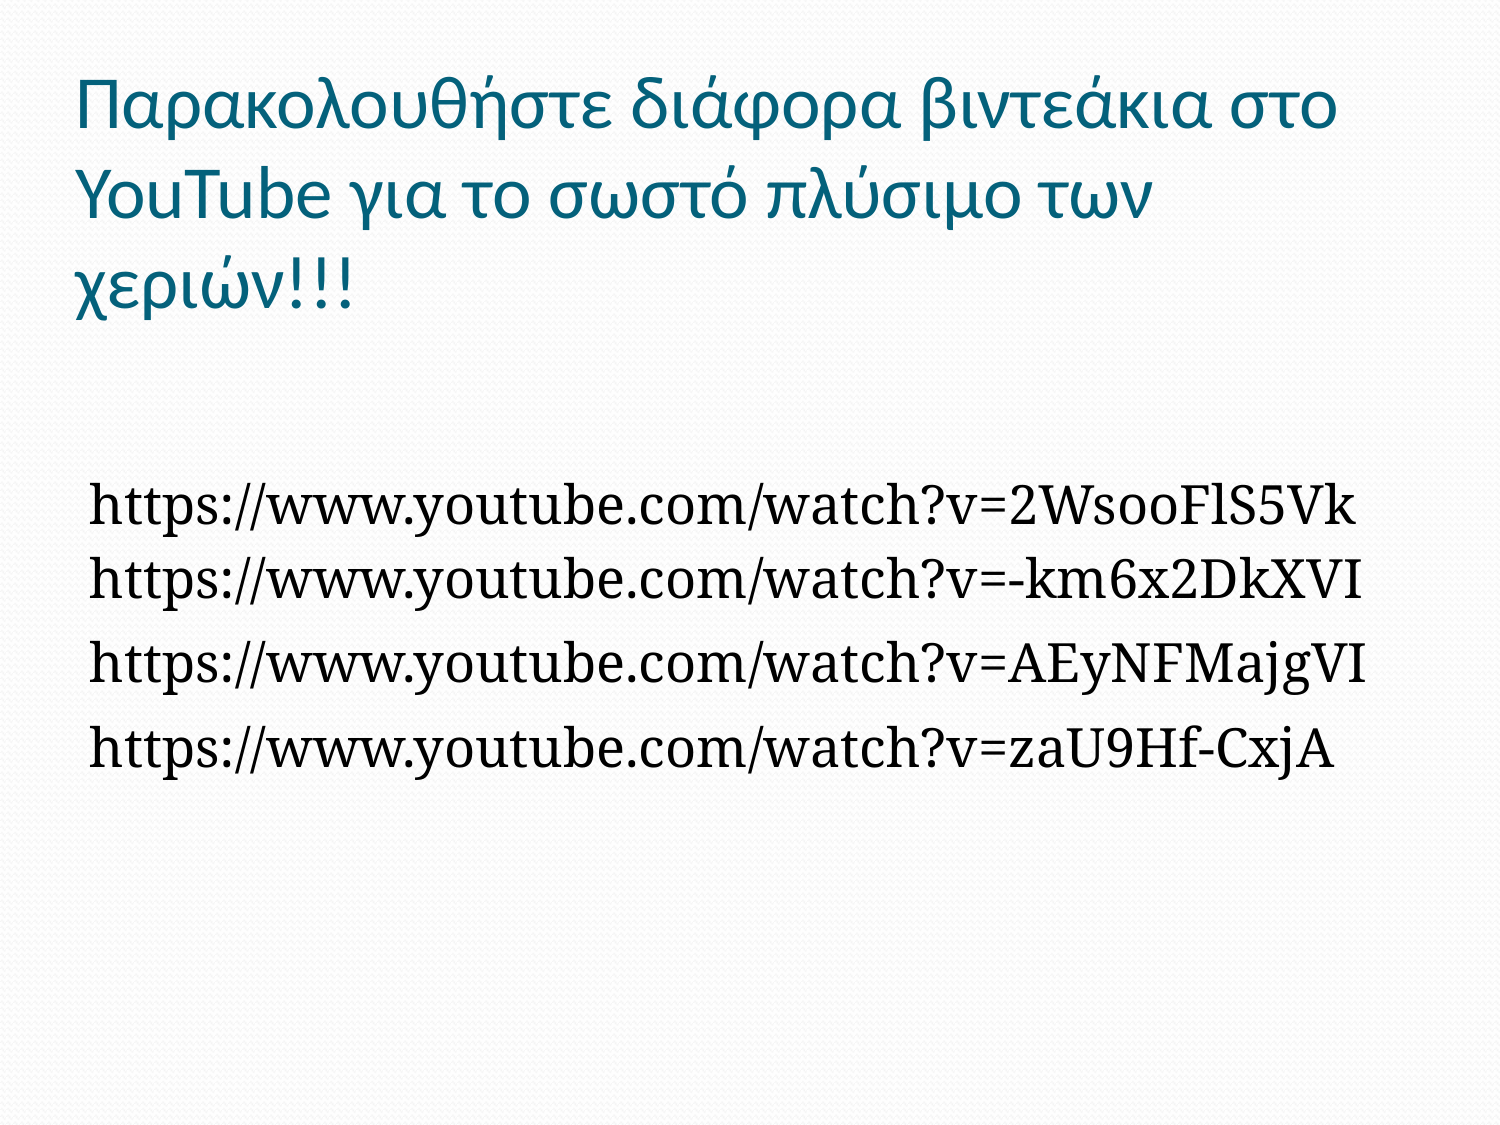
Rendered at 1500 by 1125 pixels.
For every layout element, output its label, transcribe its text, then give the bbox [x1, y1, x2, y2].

list https://www.youtube.com/watch?v=2WsooFlS5Vk https://www.youtube.com/watch?v=-km6x2DkXVI https://www.youtube.com/watch?v=AEyNFMajgVI https://www.youtube.com/watch?v=zaU9Hf-CxjA [75, 462, 1425, 1038]
title Παρακολουθήστε διάφορα βιντεάκια στο YouTube για το σωστό πλύσιμο των χεριών!!! [75, 45, 1425, 303]
